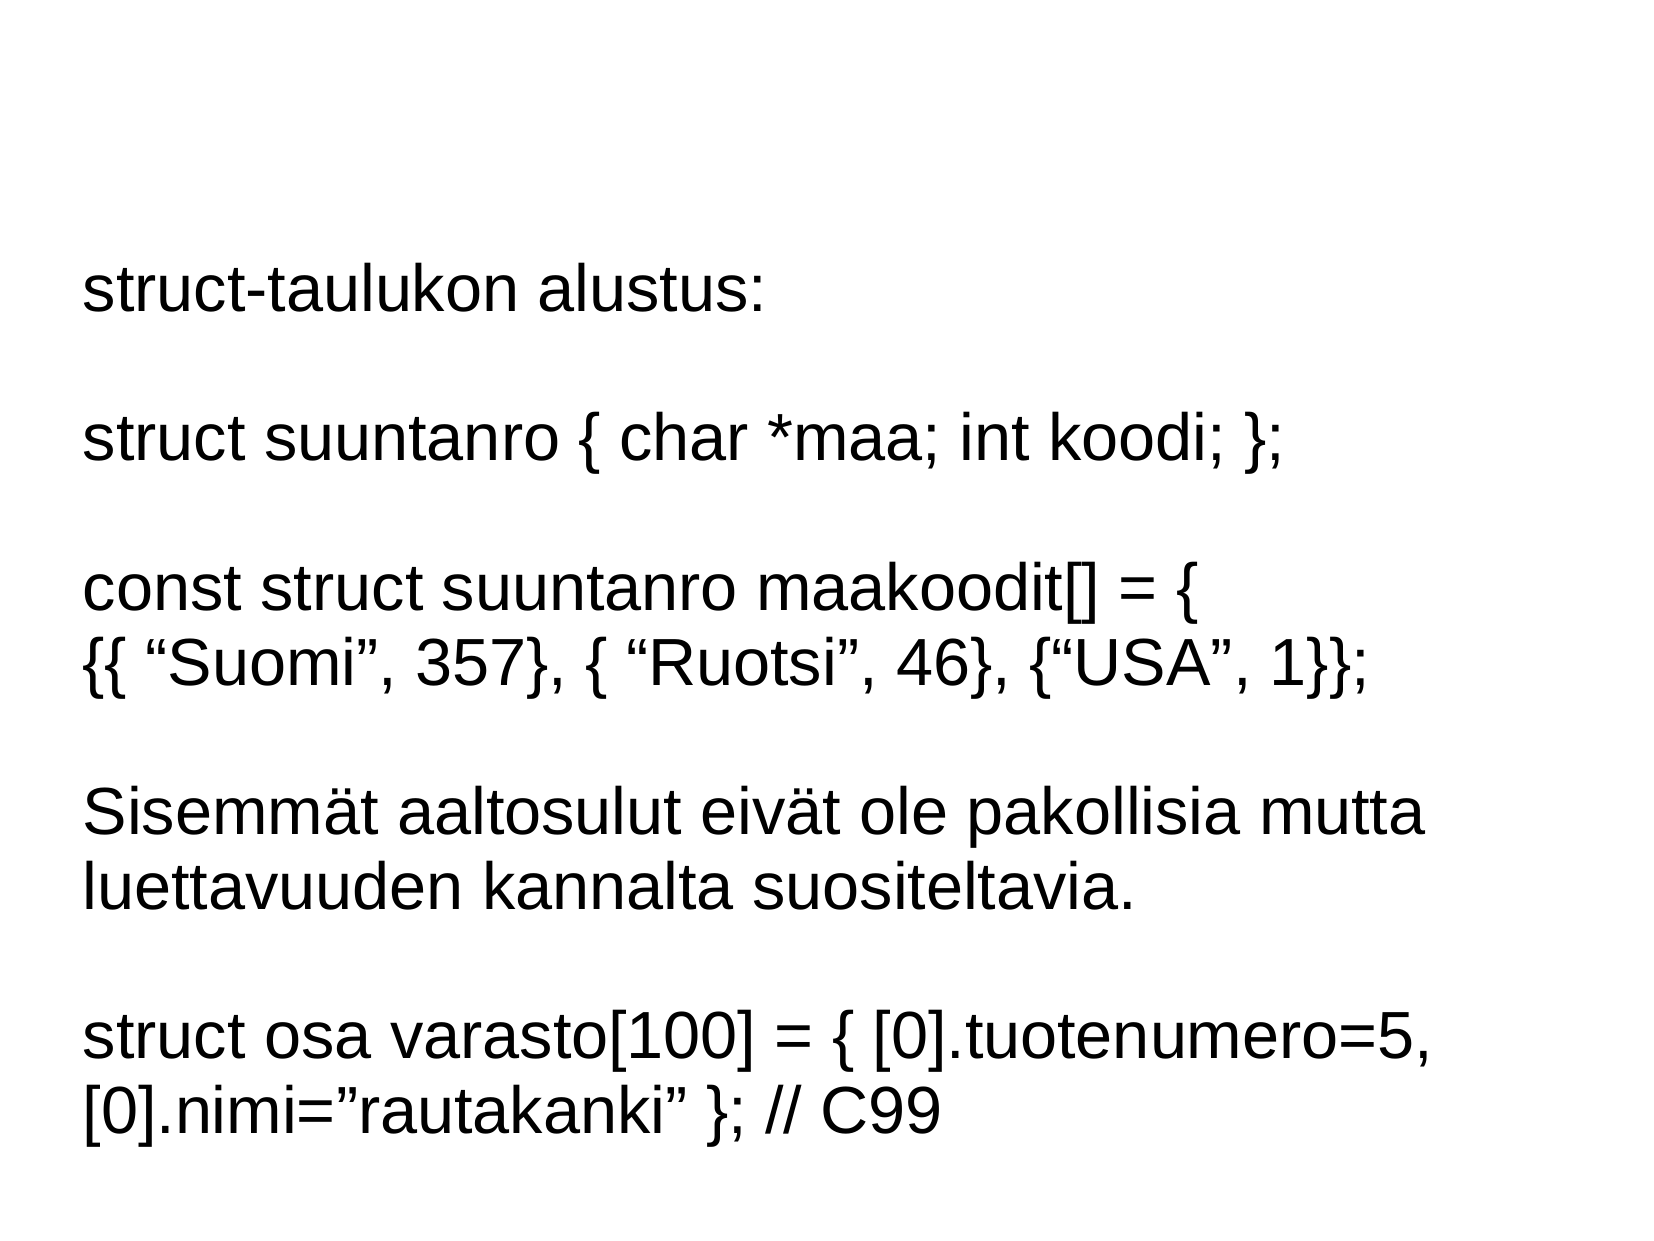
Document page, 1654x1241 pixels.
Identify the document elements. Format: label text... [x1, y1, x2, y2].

text_box struct-taulukon alustus: struct suuntanro { char *maa; int koodi; }; const struct suuntanro maakoodit[] = { {{ “Suomi”, 357}, { “Ruotsi”, 46}, {“USA”, 1}}; Sisemmät aaltosulut eivät ole pakollisia mutta luettavuuden kannalta suositeltavia. struct osa varasto[100] = { [0].tuotenumero=5, [0].nimi=”rautakanki” }; // C99 [82, 250, 1571, 1149]
